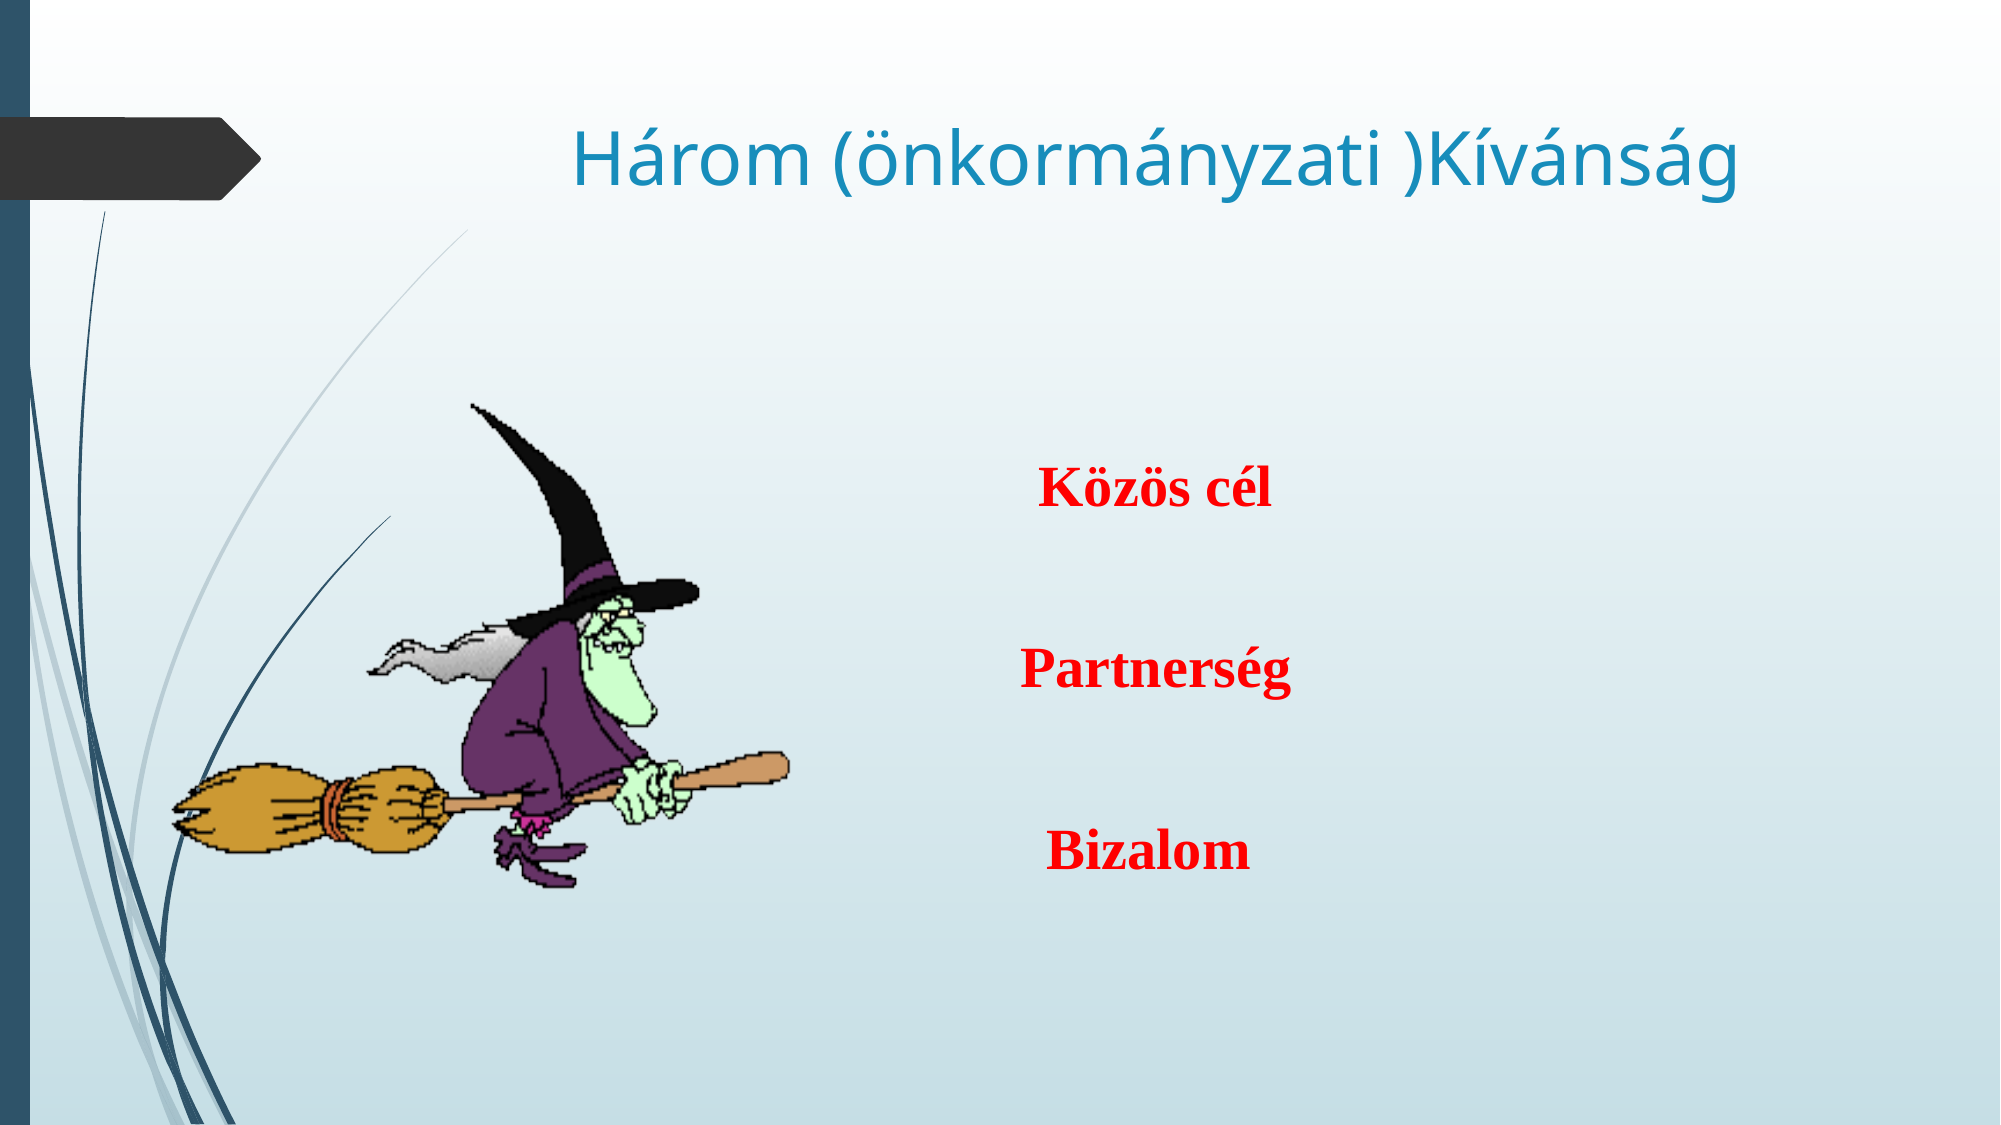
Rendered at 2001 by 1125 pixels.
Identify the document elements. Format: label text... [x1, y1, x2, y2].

title Három (önkormányzati )Kívánság [425, 102, 1888, 313]
picture [165, 338, 858, 947]
list Közös cél Partnerség Bizalom [424, 350, 1888, 970]
